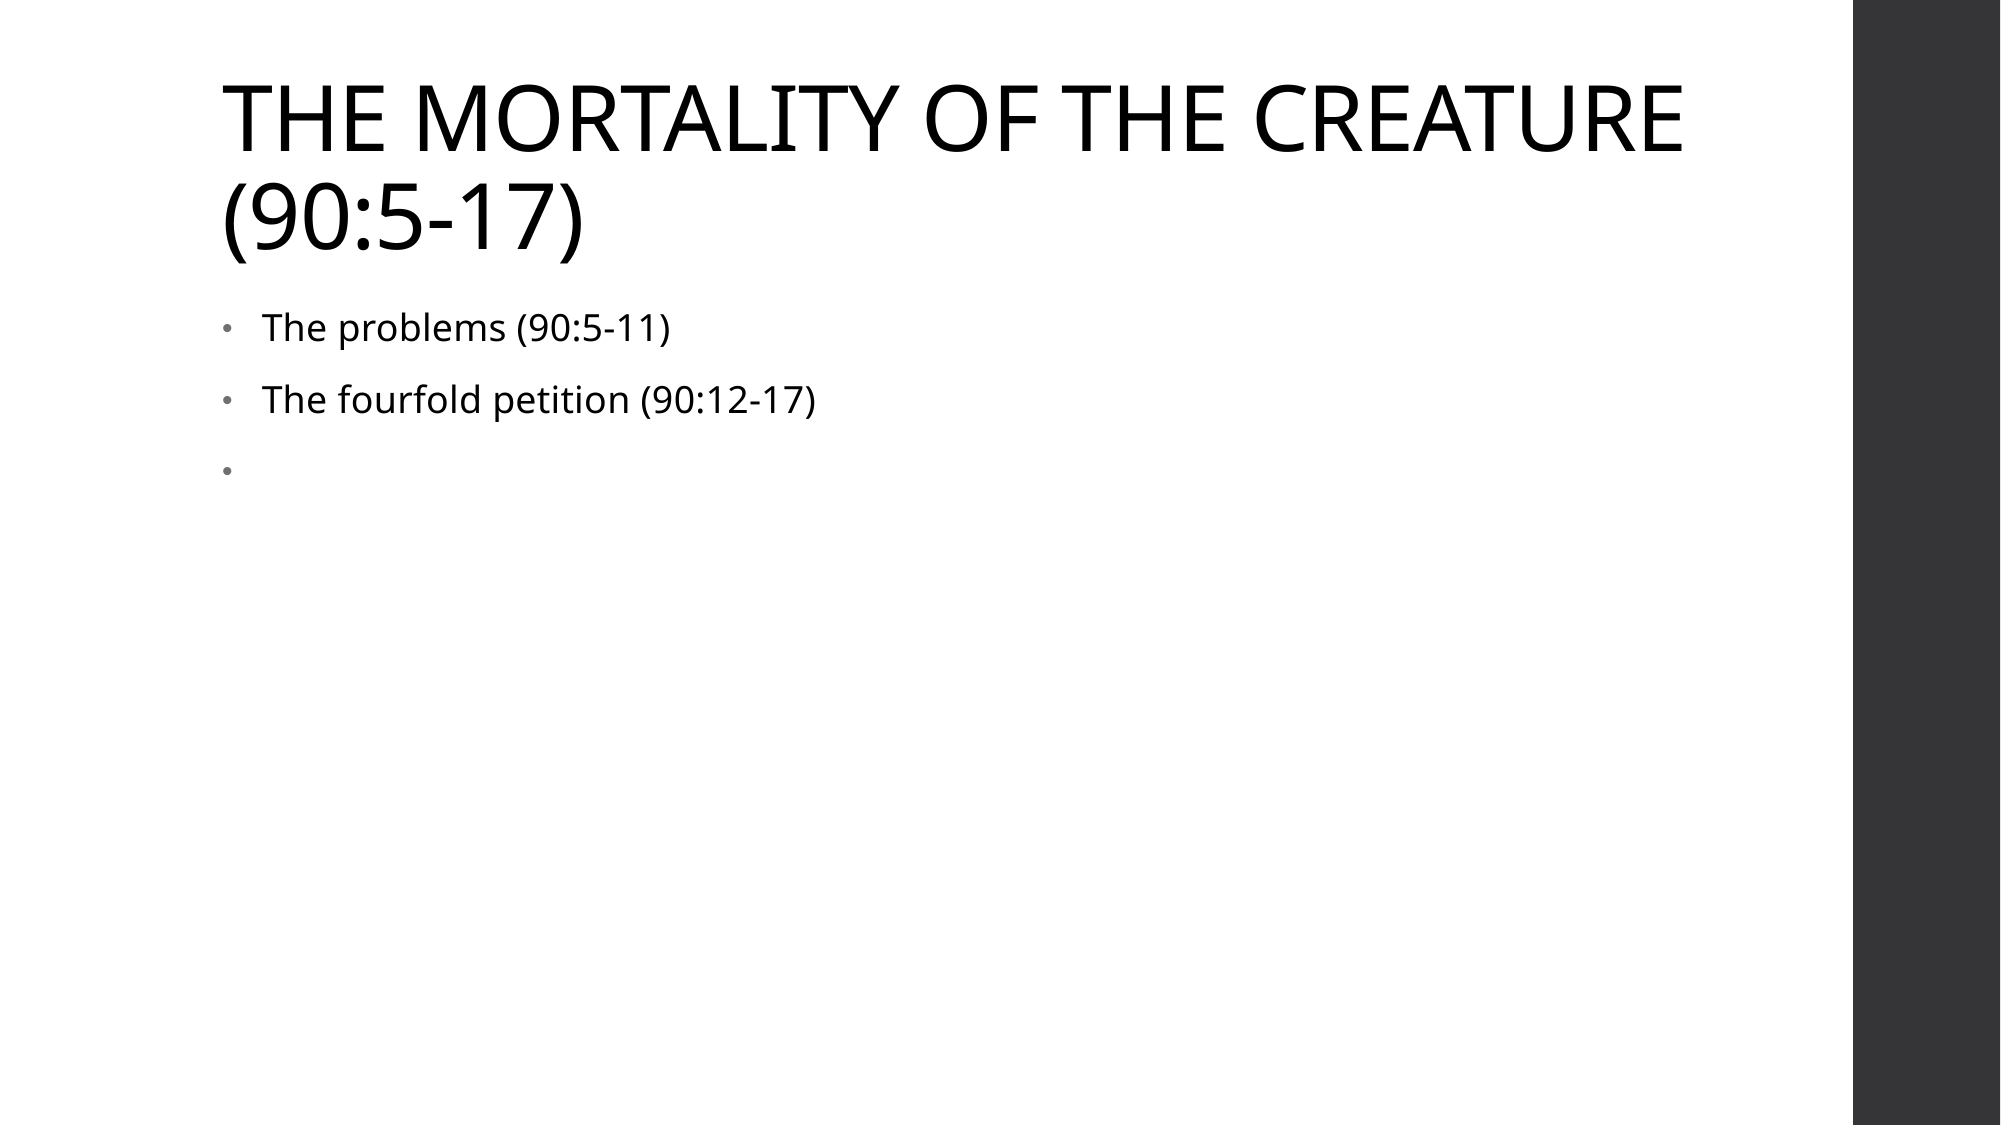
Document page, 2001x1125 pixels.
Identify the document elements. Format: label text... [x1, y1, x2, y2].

title THE MORTALITY OF THE CREATURE (90:5-17) [206, 60, 1797, 278]
list The problems (90:5-11) The fourfold petition (90:12-17) [206, 299, 1617, 1014]
